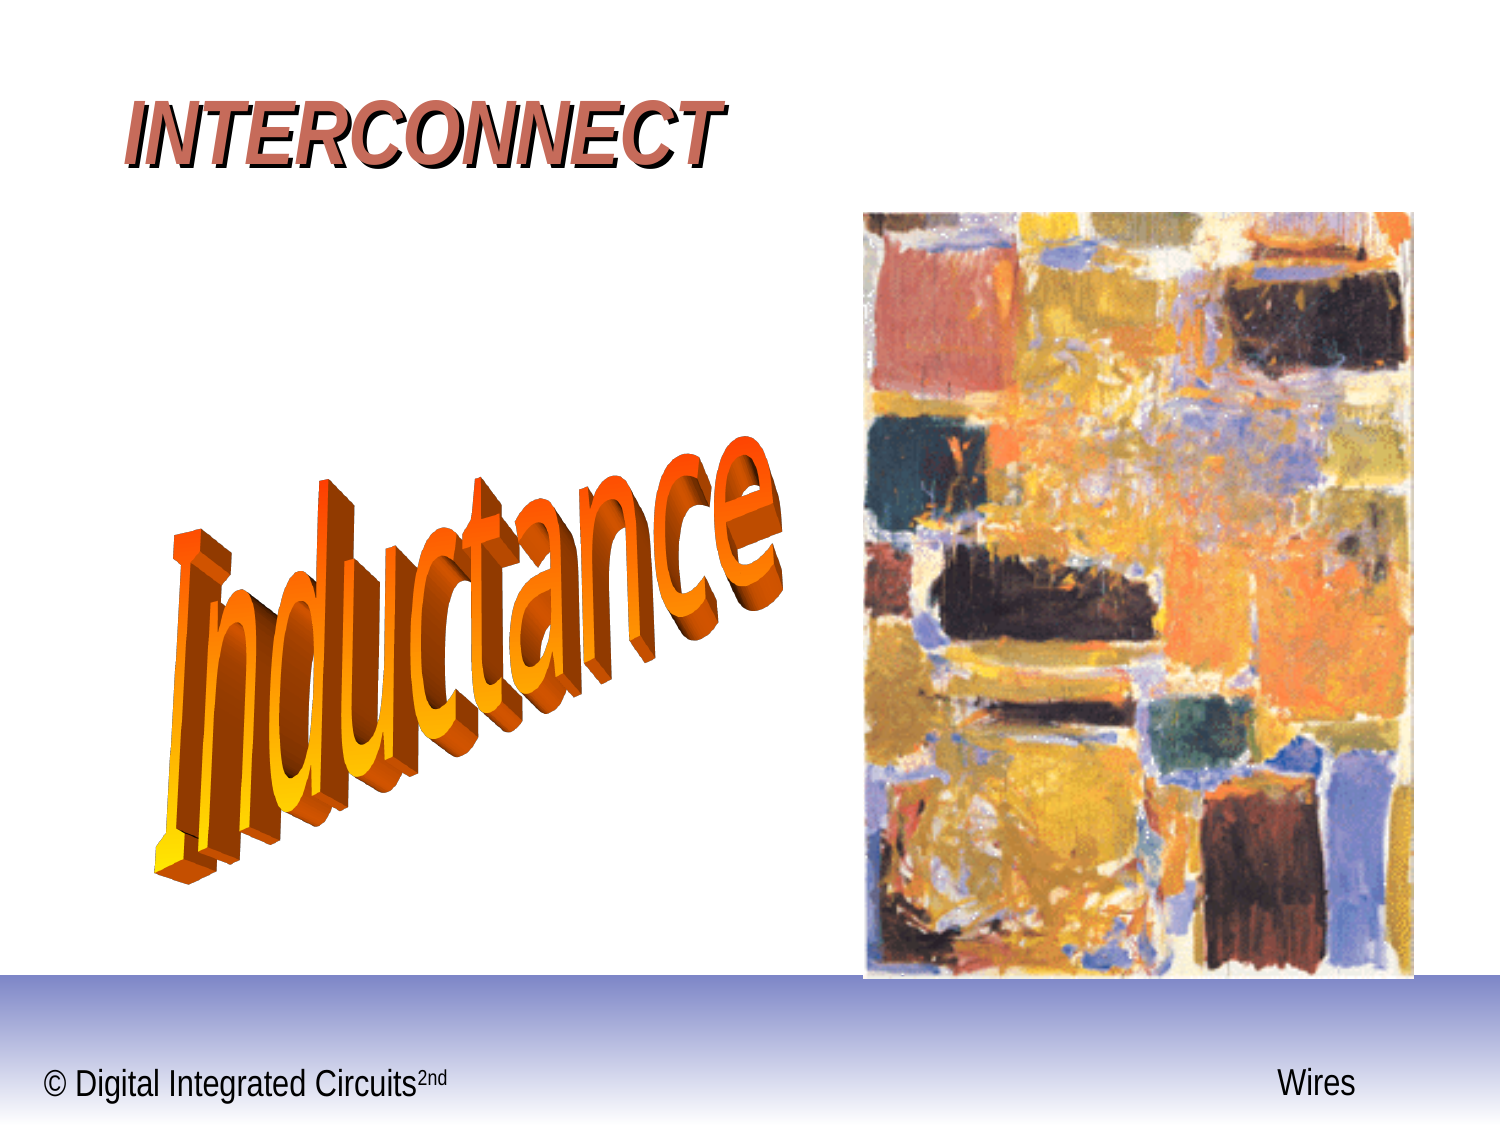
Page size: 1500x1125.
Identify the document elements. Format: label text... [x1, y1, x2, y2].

picture [863, 212, 1414, 979]
title INTERCONNECT [108, 65, 1384, 190]
